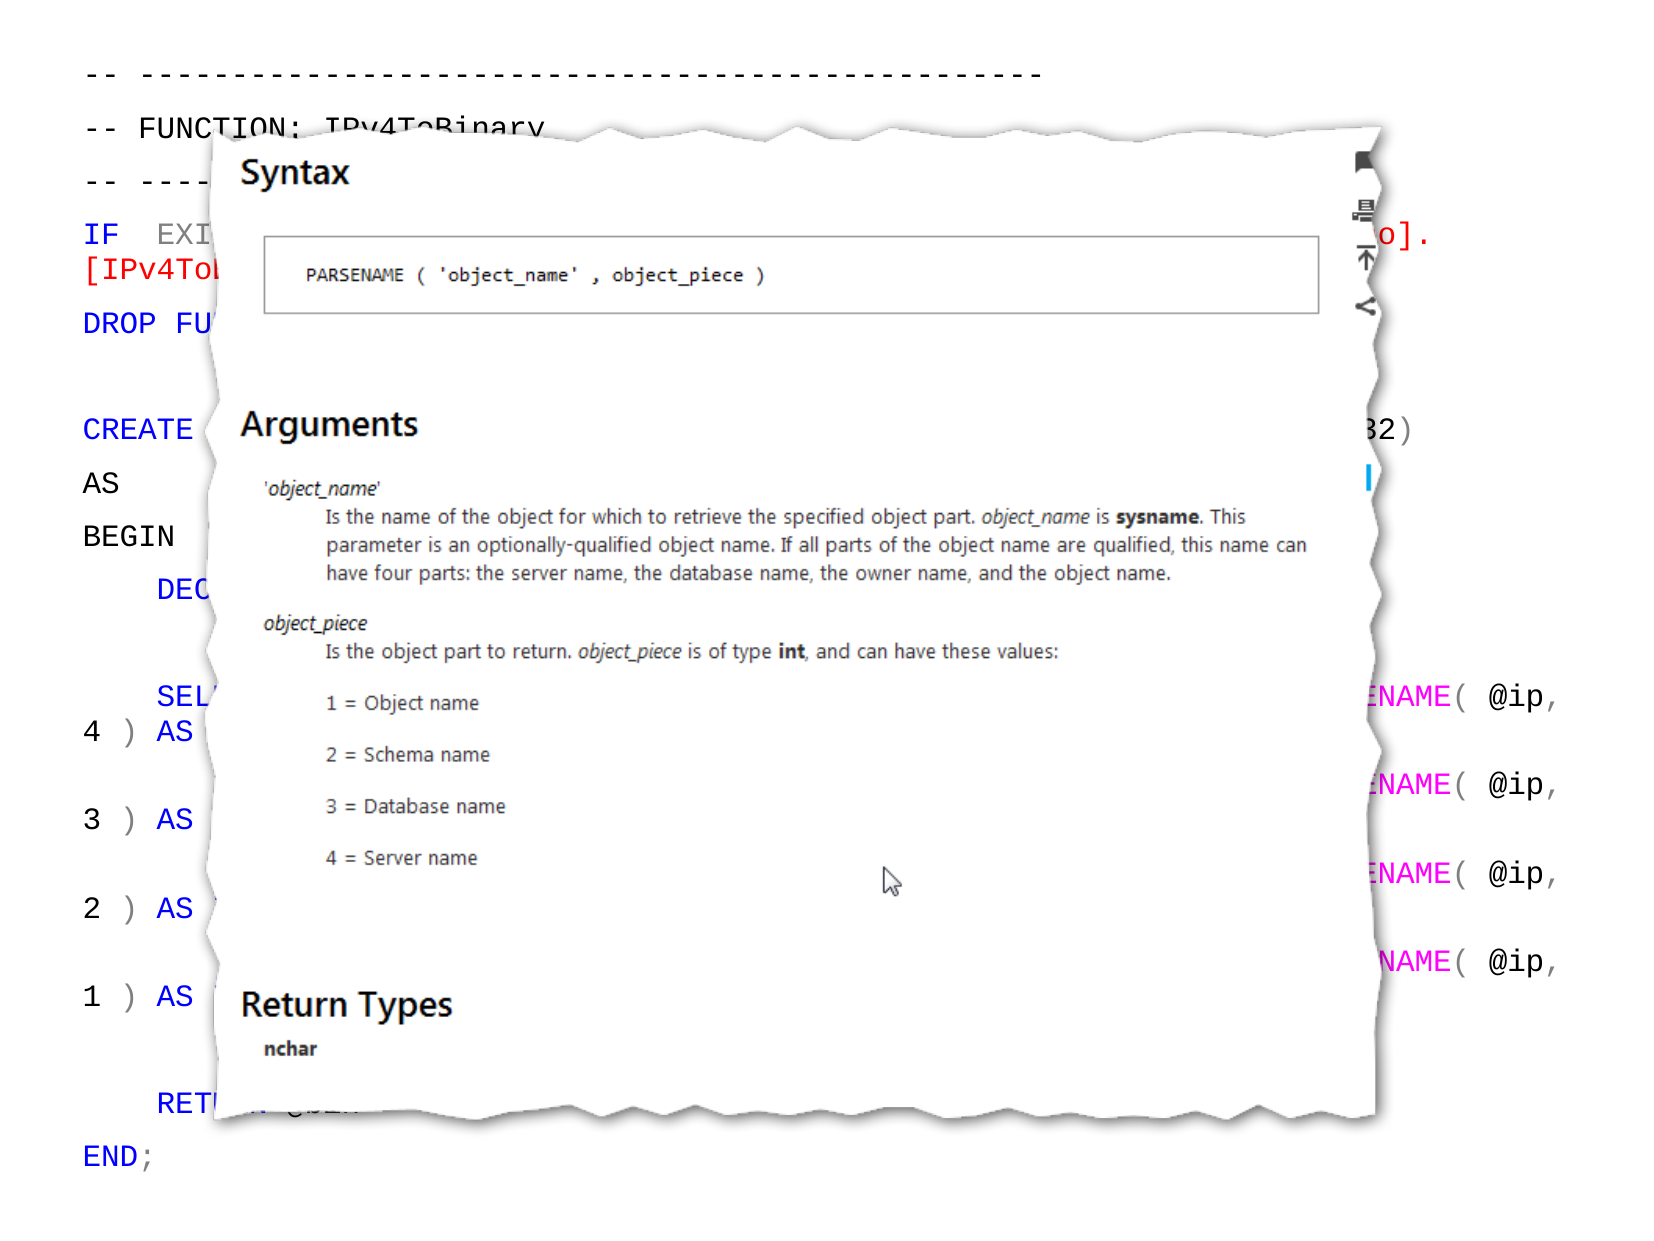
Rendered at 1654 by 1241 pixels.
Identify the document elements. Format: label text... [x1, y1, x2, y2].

picture [192, 114, 1401, 1139]
list -- ------------------------------------------------- -- FUNCTION: IPv4ToBinary -- ------------------------------------------------- IF EXISTS (SELECT * FROM sys.objects WHERE object_id = OBJECT_ID('[dbo].[IPv4ToBinary]') AND type='FN') DROP FUNCTION dbo.IPv4ToBinary;/ CREATE FUNCTION dbo.IPv4ToBinary(@ip AS VARCHAR(15)) RETURNS VARCHAR(32) AS BEGIN DECLARE @bin AS VARCHAR(32) SELECT @bin = right('00000000' + dbo.DecimalToBinary(CAST( PARSENAME( @ip, 4 ) AS INTEGER)) , 8) + right('00000000' + dbo.DecimalToBinary(CAST( PARSENAME( @ip, 3 ) AS INTEGER)) , 8) + right('00000000' + dbo.DecimalToBinary(CAST( PARSENAME( @ip, 2 ) AS INTEGER)) , 8) + right('00000000' + dbo.DecimalToBinary(CAST( PARSENAME( @ip, 1 ) AS INTEGER)) , 8) RETURN @bin END; [82, 59, 1571, 1193]
